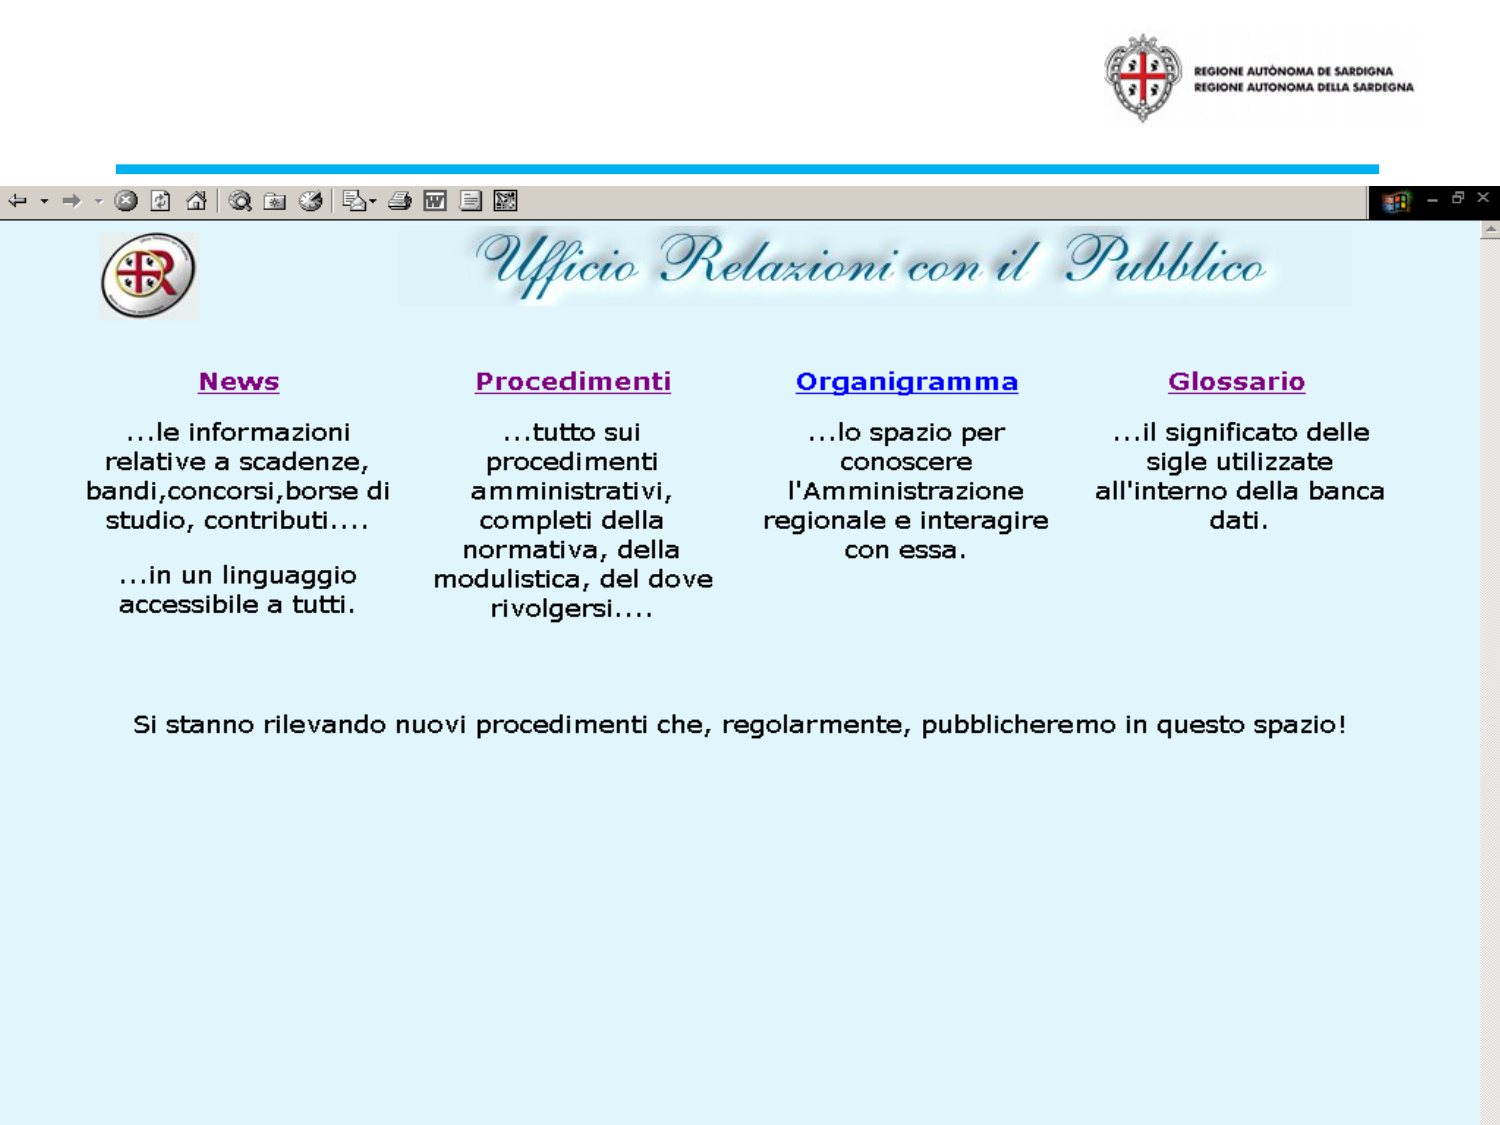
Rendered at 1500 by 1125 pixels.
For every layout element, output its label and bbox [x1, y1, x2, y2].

picture [1104, 29, 1418, 127]
picture [0, 186, 1500, 1125]
text_box [115, 164, 1380, 175]
